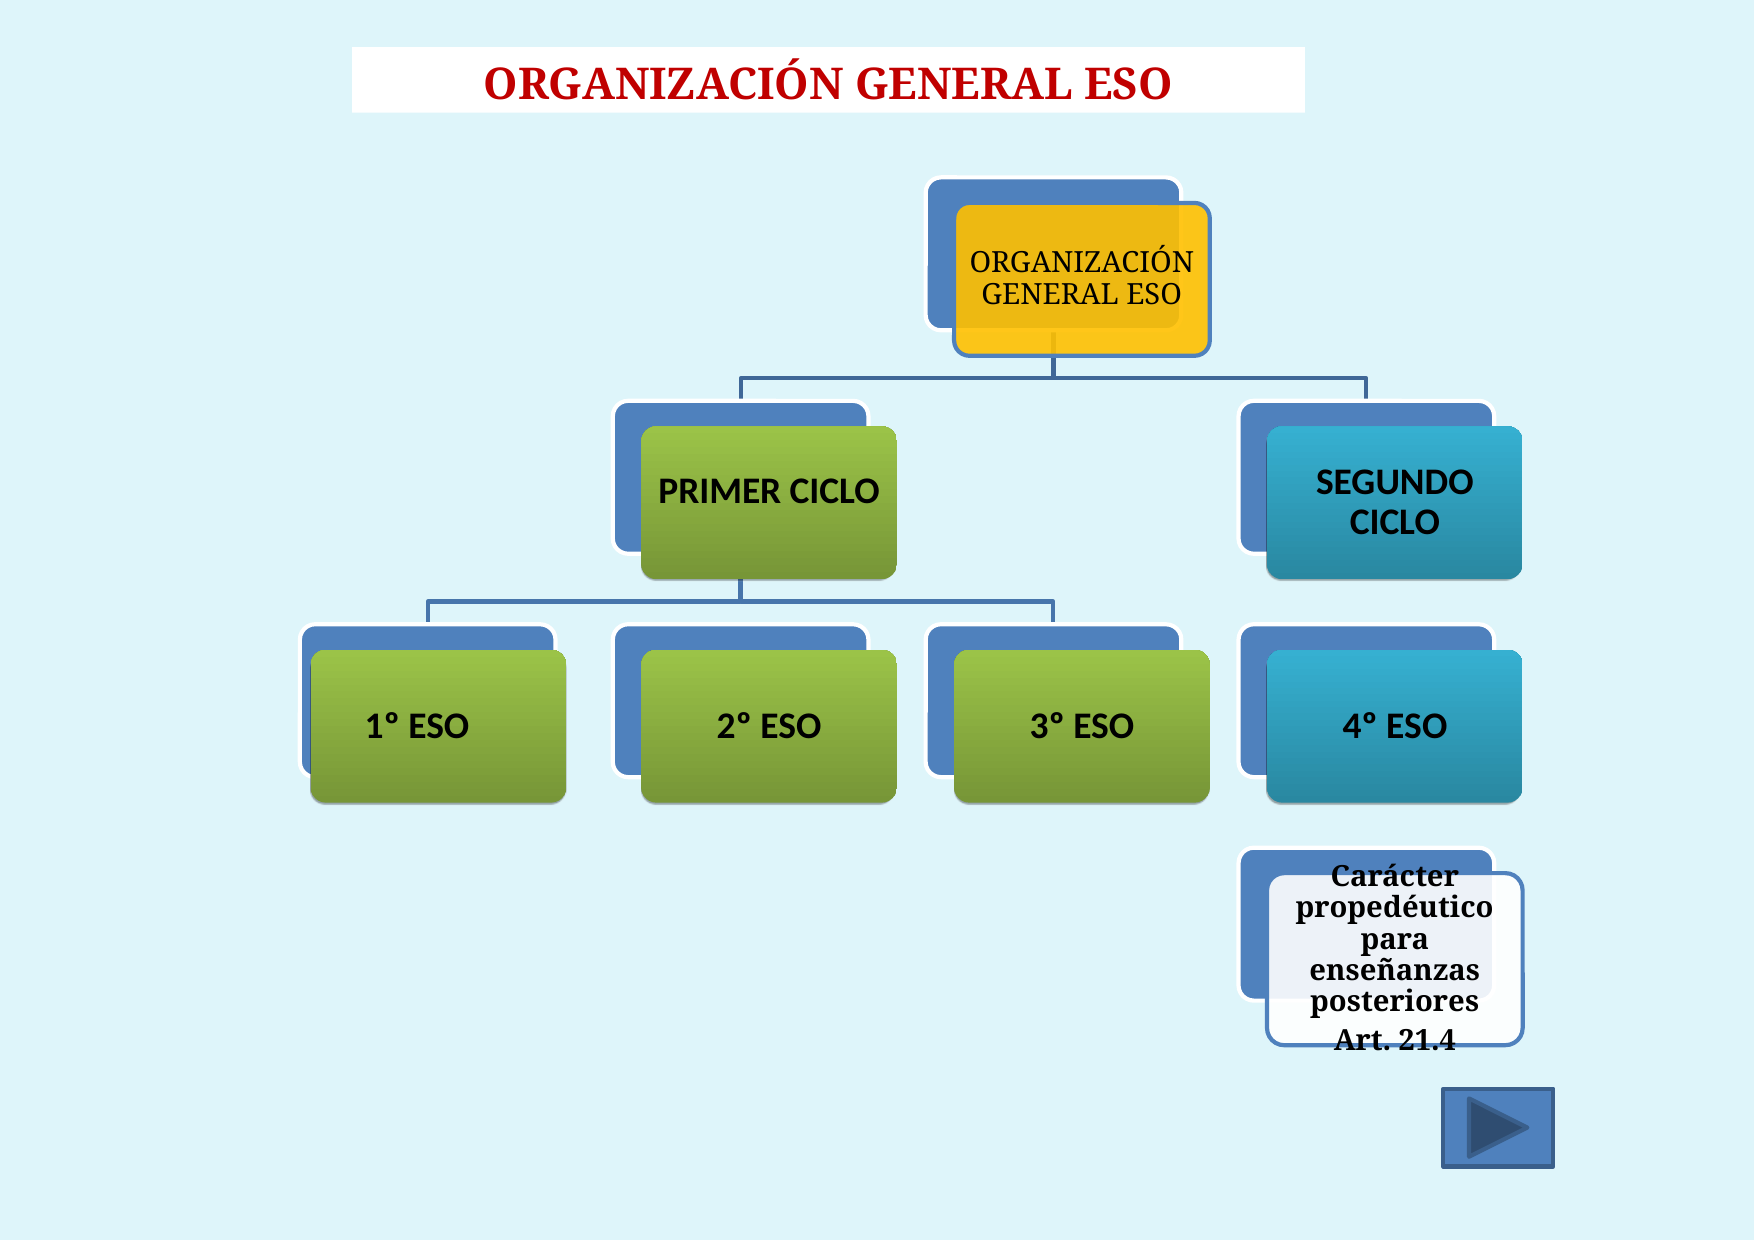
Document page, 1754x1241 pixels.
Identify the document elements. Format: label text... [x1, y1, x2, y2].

text_box [1238, 400, 1495, 554]
text_box 4º ESO [1266, 649, 1523, 803]
text_box ORGANIZACIÓN GENERAL ESO [954, 202, 1210, 356]
text_box [299, 624, 556, 777]
text_box [925, 177, 1182, 331]
text_box PRIMER CICLO [641, 426, 897, 580]
text_box Carácter propedéutico para enseñanzas posteriores Art. 21.4 [1267, 873, 1523, 1046]
text_box [1443, 1088, 1554, 1167]
text_box ORGANIZACIÓN GENERAL ESO [352, 47, 1305, 113]
text_box 3º ESO [954, 649, 1210, 803]
text_box [612, 624, 869, 778]
text_box [1238, 847, 1495, 1001]
text_box SEGUNDO CICLO [1266, 426, 1523, 580]
text_box [925, 624, 1182, 778]
text_box 2º ESO [641, 649, 897, 803]
text_box 1º ESO [310, 649, 567, 803]
text_box [1238, 624, 1495, 778]
text_box [612, 400, 869, 554]
